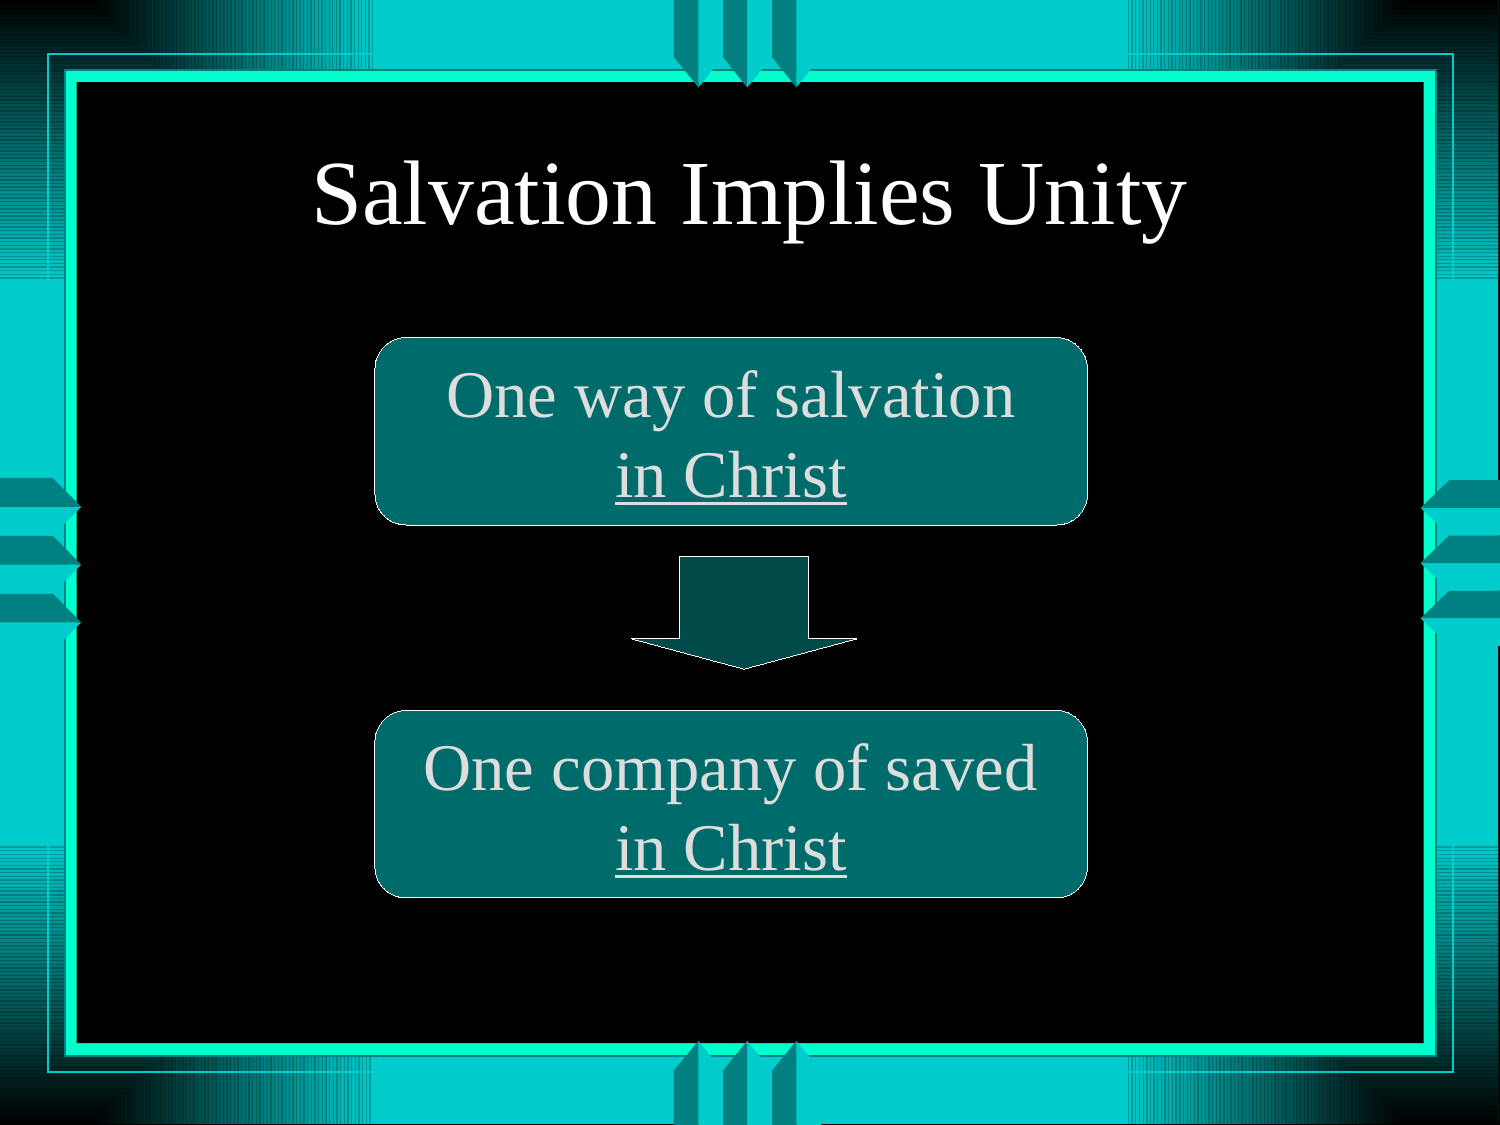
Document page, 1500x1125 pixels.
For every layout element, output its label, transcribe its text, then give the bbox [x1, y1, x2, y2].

text_box One way of salvation in Christ [374, 337, 1088, 526]
text_box One company of saved in Christ [374, 710, 1088, 898]
title Salvation Implies Unity [112, 99, 1388, 288]
text_box [631, 556, 857, 670]
